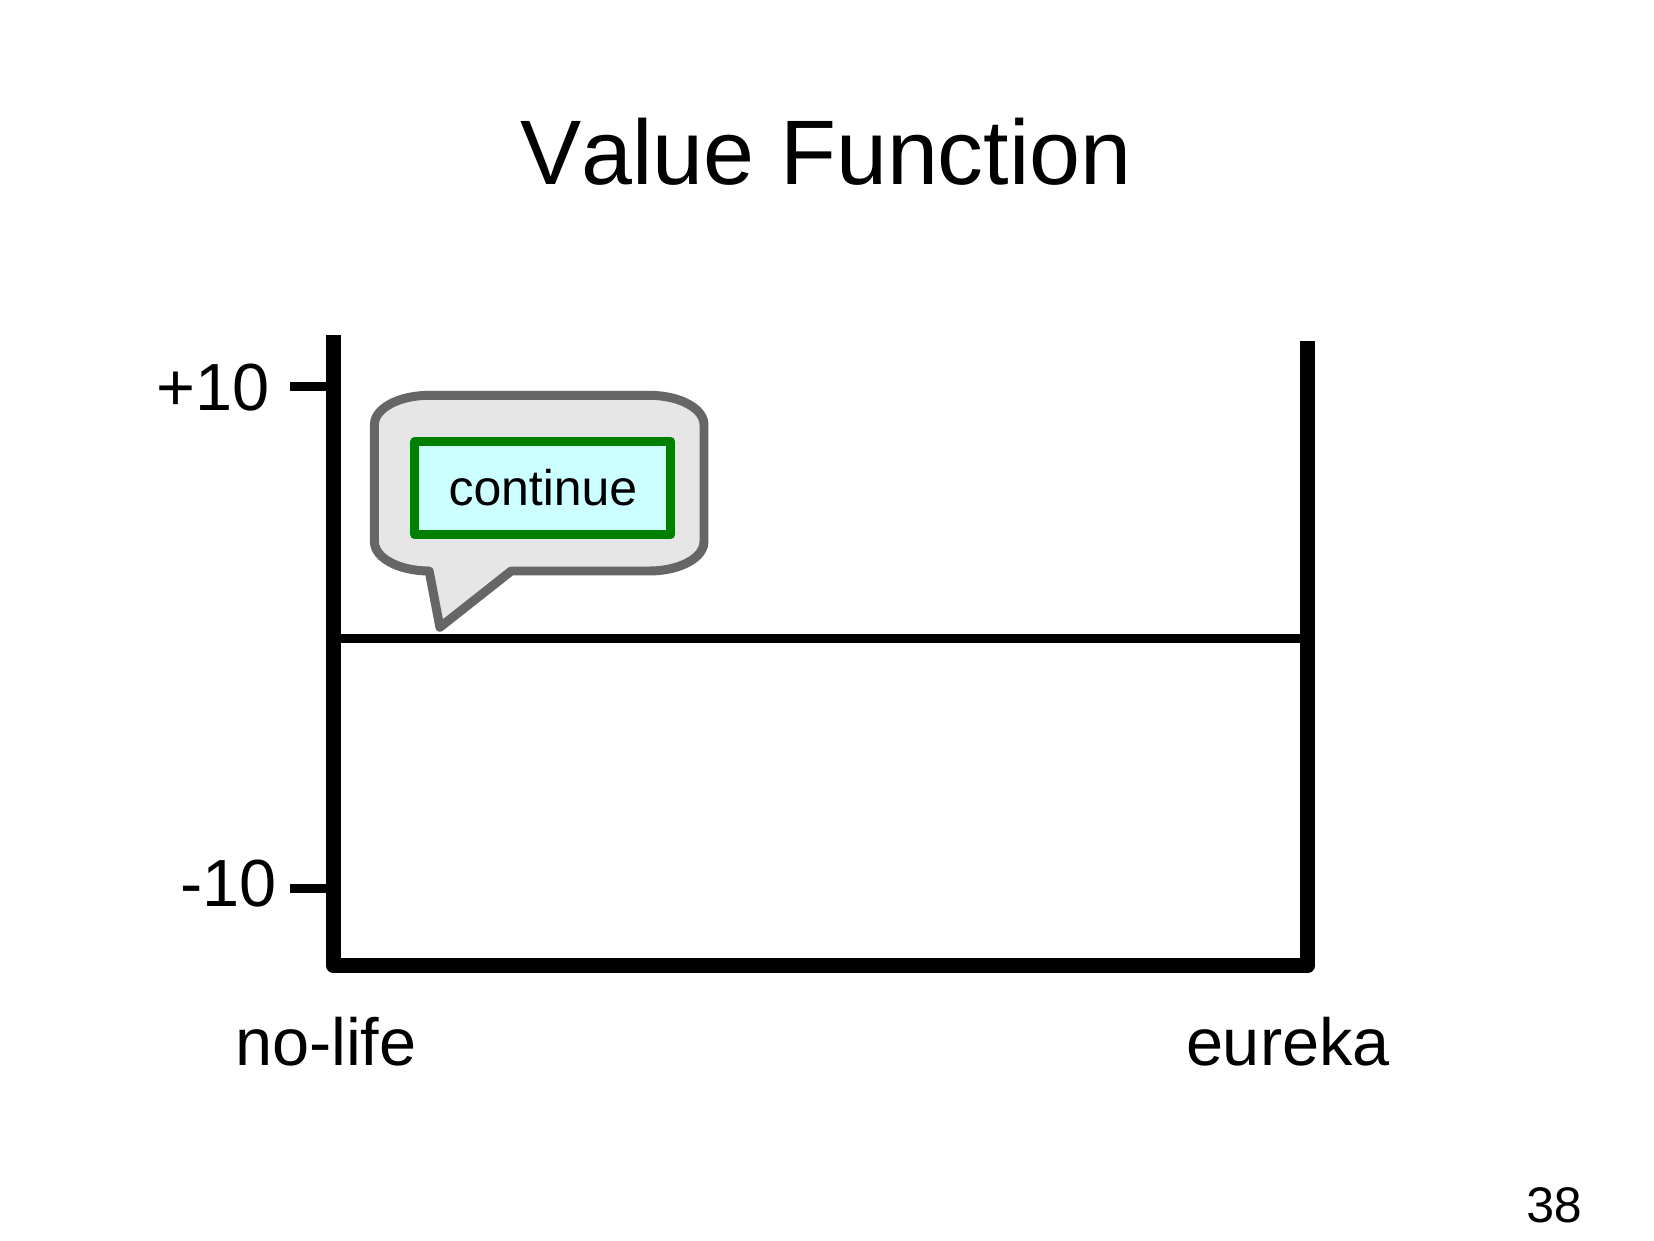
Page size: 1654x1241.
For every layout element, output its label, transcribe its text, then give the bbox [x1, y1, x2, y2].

text_box -10 [165, 838, 292, 929]
text_box continue [414, 441, 671, 535]
text_box [374, 395, 704, 628]
text_box eureka [1171, 997, 1406, 1088]
text_box no-life [220, 997, 433, 1088]
text_box +10 [141, 342, 285, 432]
title Value Function [82, 49, 1571, 257]
